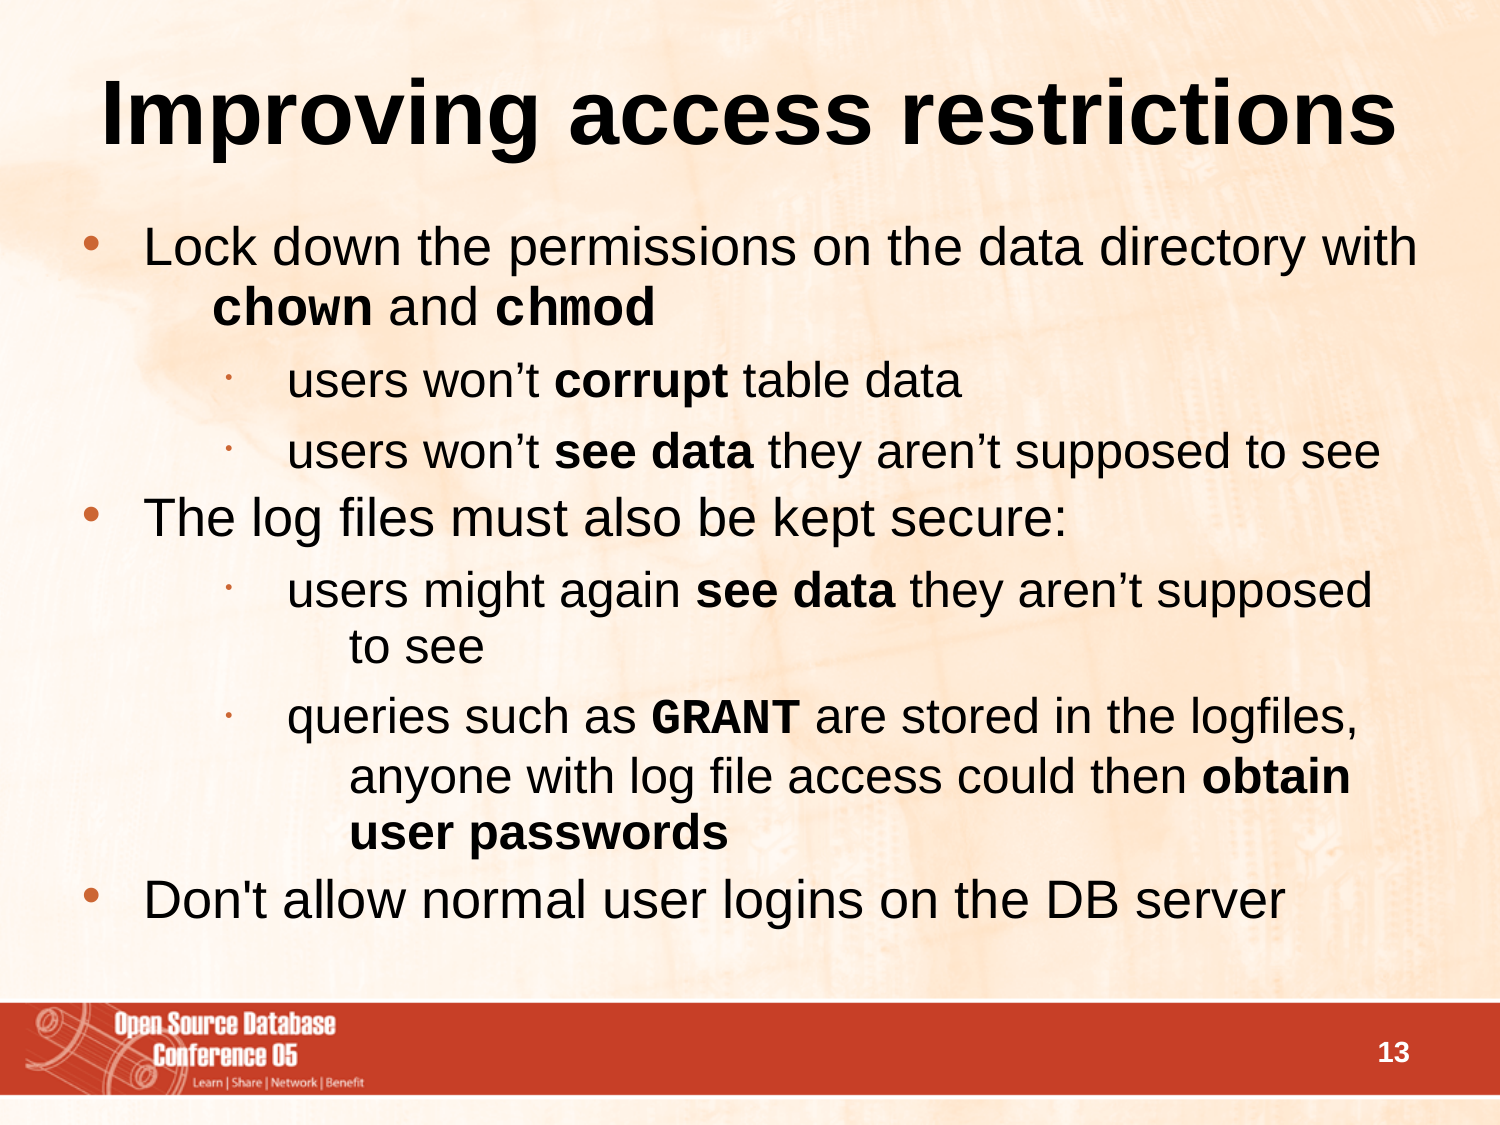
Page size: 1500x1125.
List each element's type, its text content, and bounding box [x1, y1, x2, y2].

title Improving access restrictions [75, 18, 1426, 207]
picture [0, 0, 1500, 1125]
list Lock down the permissions on the data directory with chown and chmod users won’t corrupt table data users won’t see data they aren’t supposed to see The log files must also be kept secure: users might again see data they aren’t supposed to see queries such as GRANT are stored in the logfiles, anyone with log file access could then obtain user passwords Don't allow normal user logins on the DB server [75, 220, 1426, 977]
